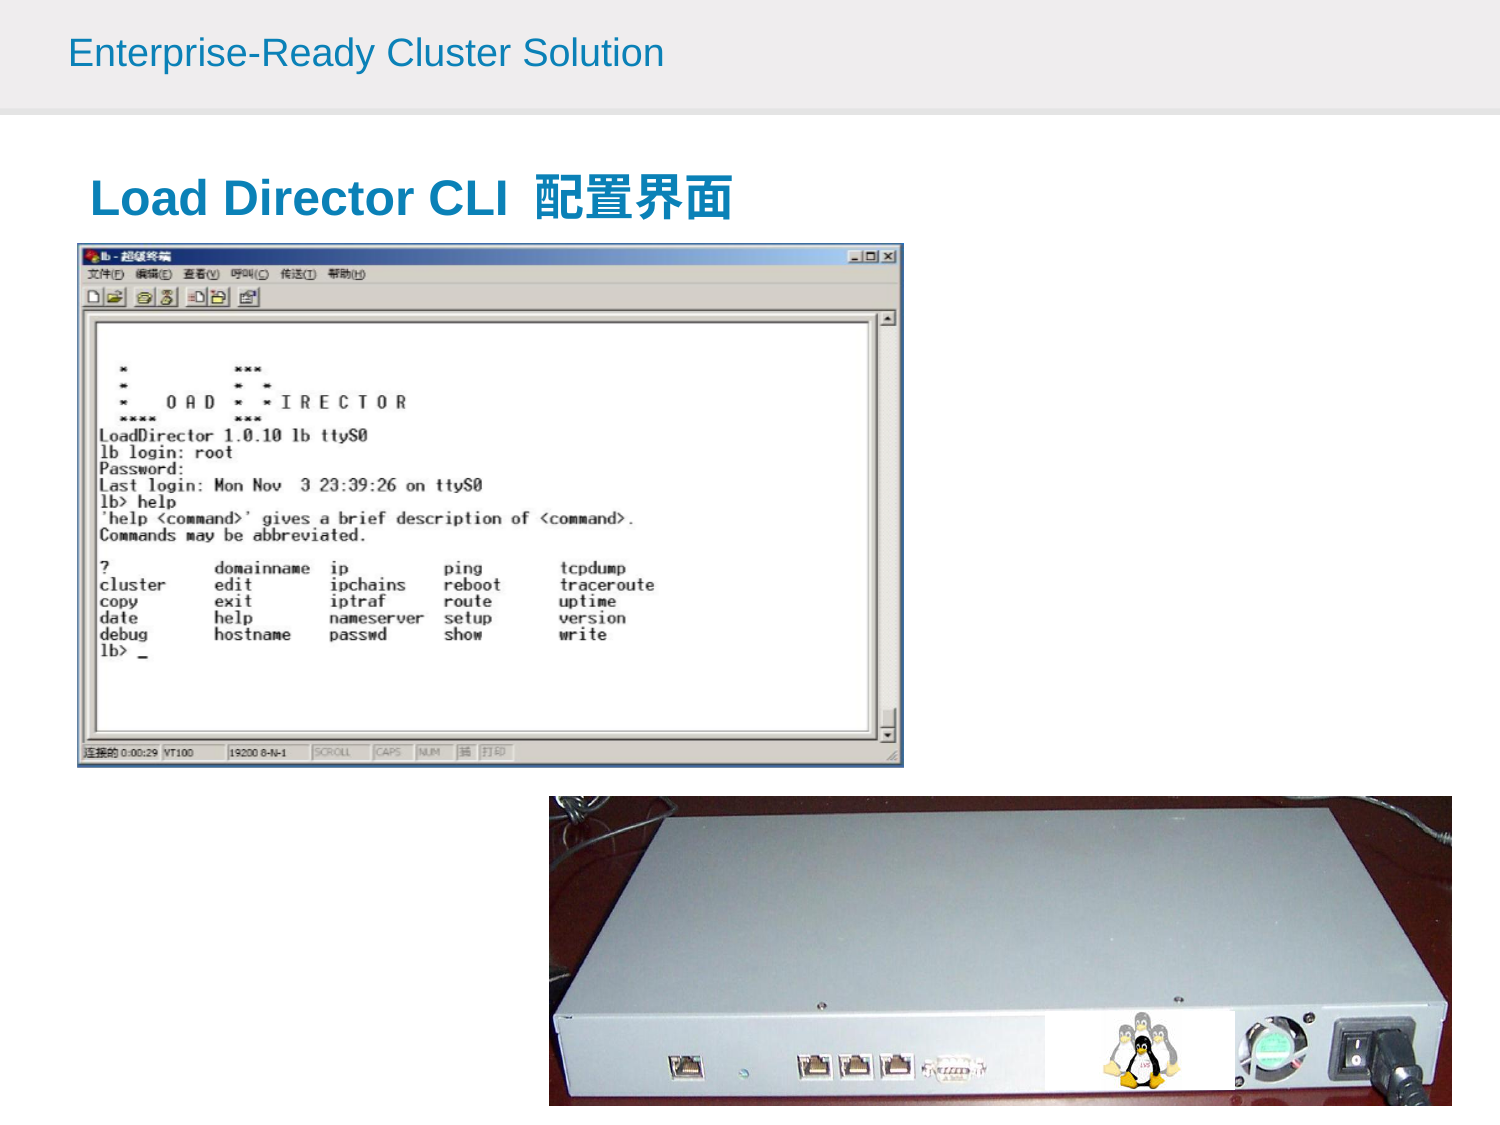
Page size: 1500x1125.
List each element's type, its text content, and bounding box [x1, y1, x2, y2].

title Load Director CLI 配置界面 [74, 153, 857, 233]
picture [549, 796, 1452, 1106]
picture [76, 243, 904, 770]
picture [0, 0, 1500, 115]
